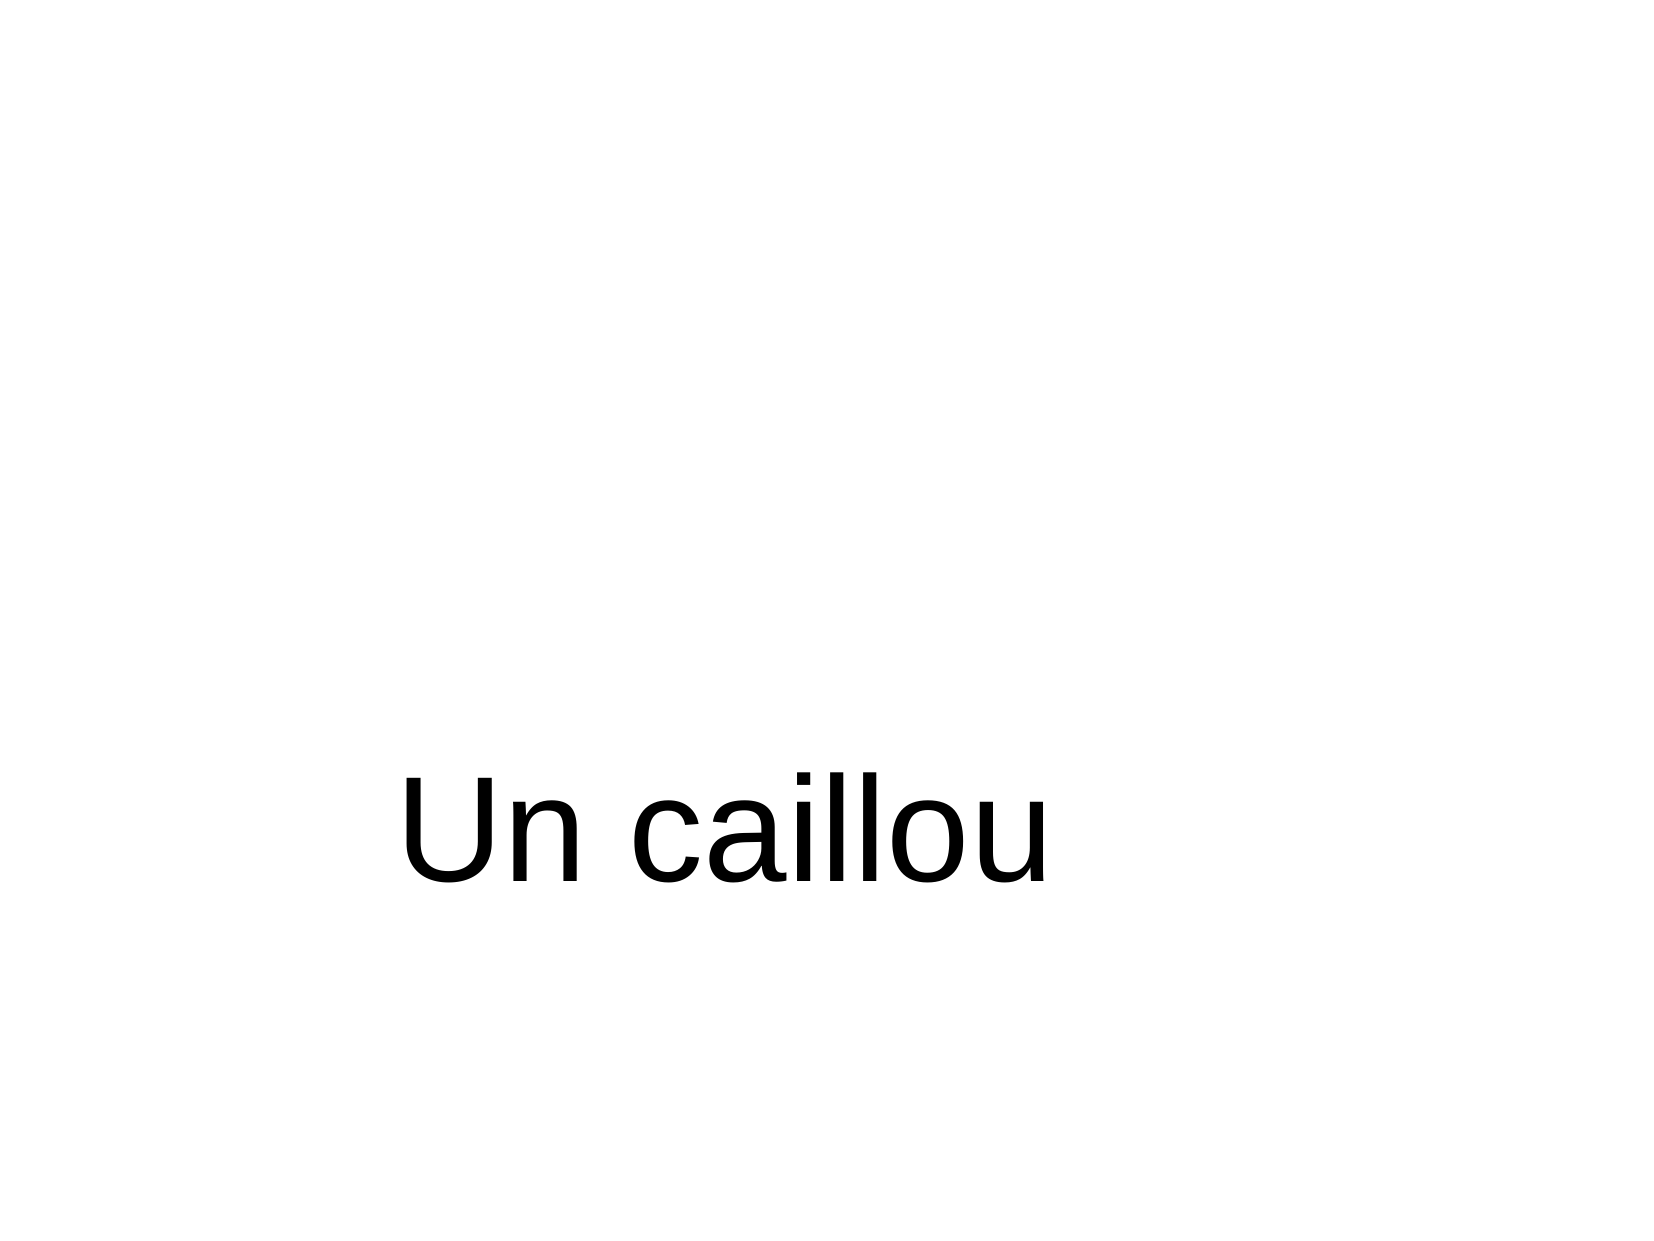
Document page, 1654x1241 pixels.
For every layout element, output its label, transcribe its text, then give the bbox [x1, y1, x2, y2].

text_box Un caillou [380, 738, 1477, 921]
